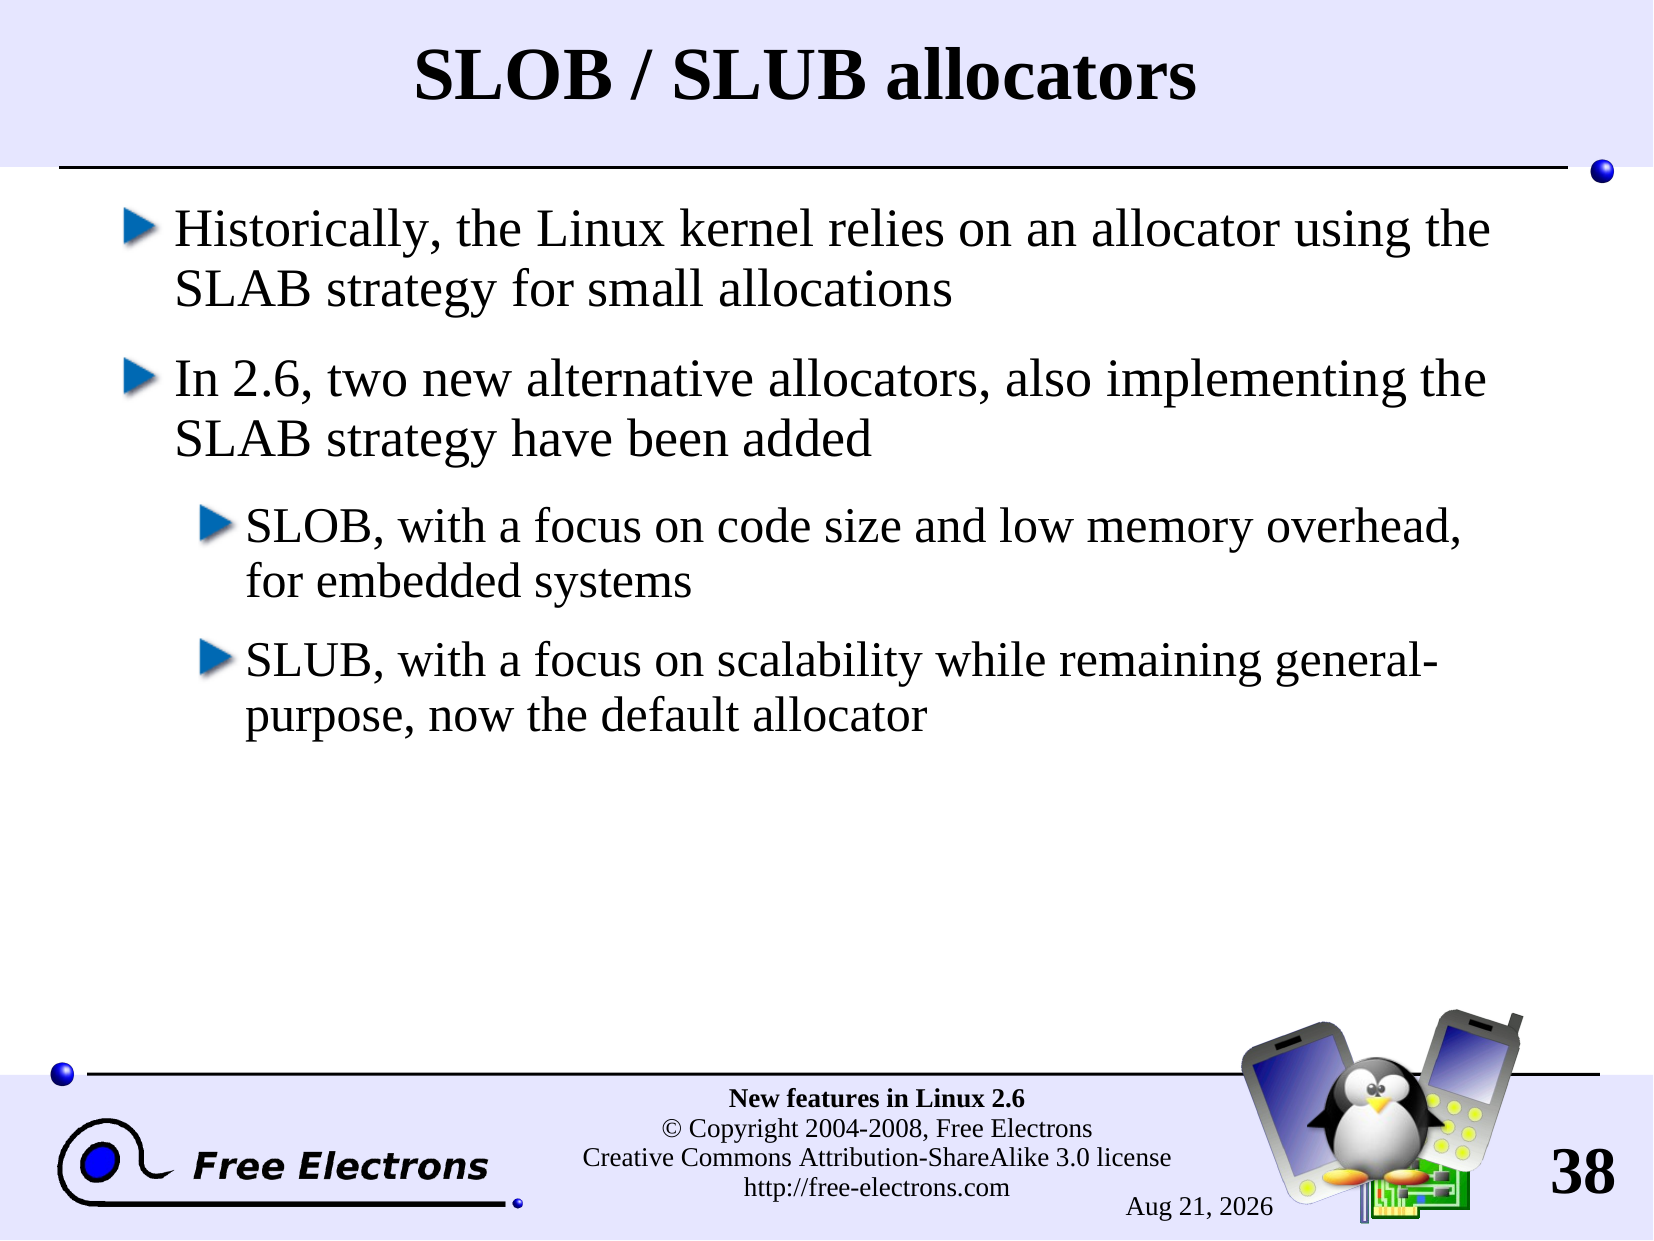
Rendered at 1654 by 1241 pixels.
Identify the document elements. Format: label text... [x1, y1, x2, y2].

picture [50, 1107, 527, 1216]
list Historically, the Linux kernel relies on an allocator using the SLAB strategy for small allocations In 2.6, two new alternative allocators, also implementing the SLAB strategy have been added SLOB, with a focus on code size and low memory overhead, for embedded systems SLUB, with a focus on scalability while remaining general-purpose, now the default allocator [103, 198, 1516, 1049]
picture [1225, 1007, 1538, 1241]
title SLOB / SLUB allocators [60, 25, 1551, 124]
